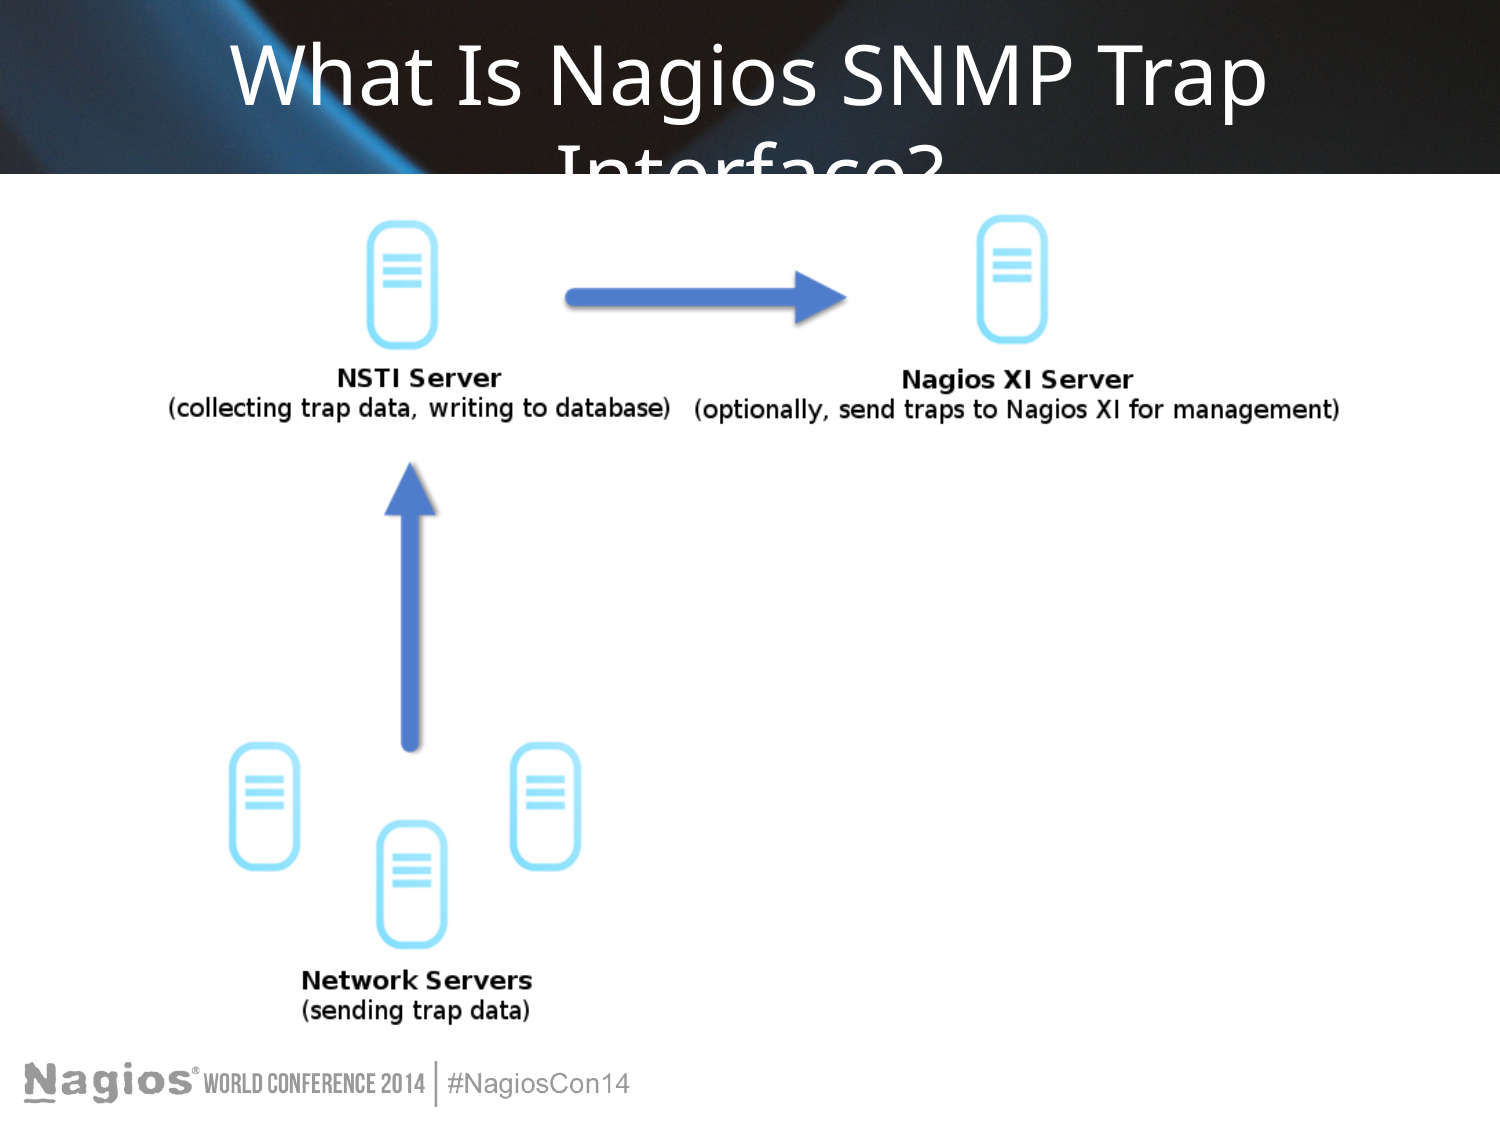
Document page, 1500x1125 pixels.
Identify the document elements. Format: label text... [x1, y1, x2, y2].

picture [0, 0, 1500, 174]
picture [12, 1040, 638, 1125]
picture [160, 203, 1351, 1036]
title What Is Nagios SNMP Trap Interface? [75, 15, 1425, 174]
